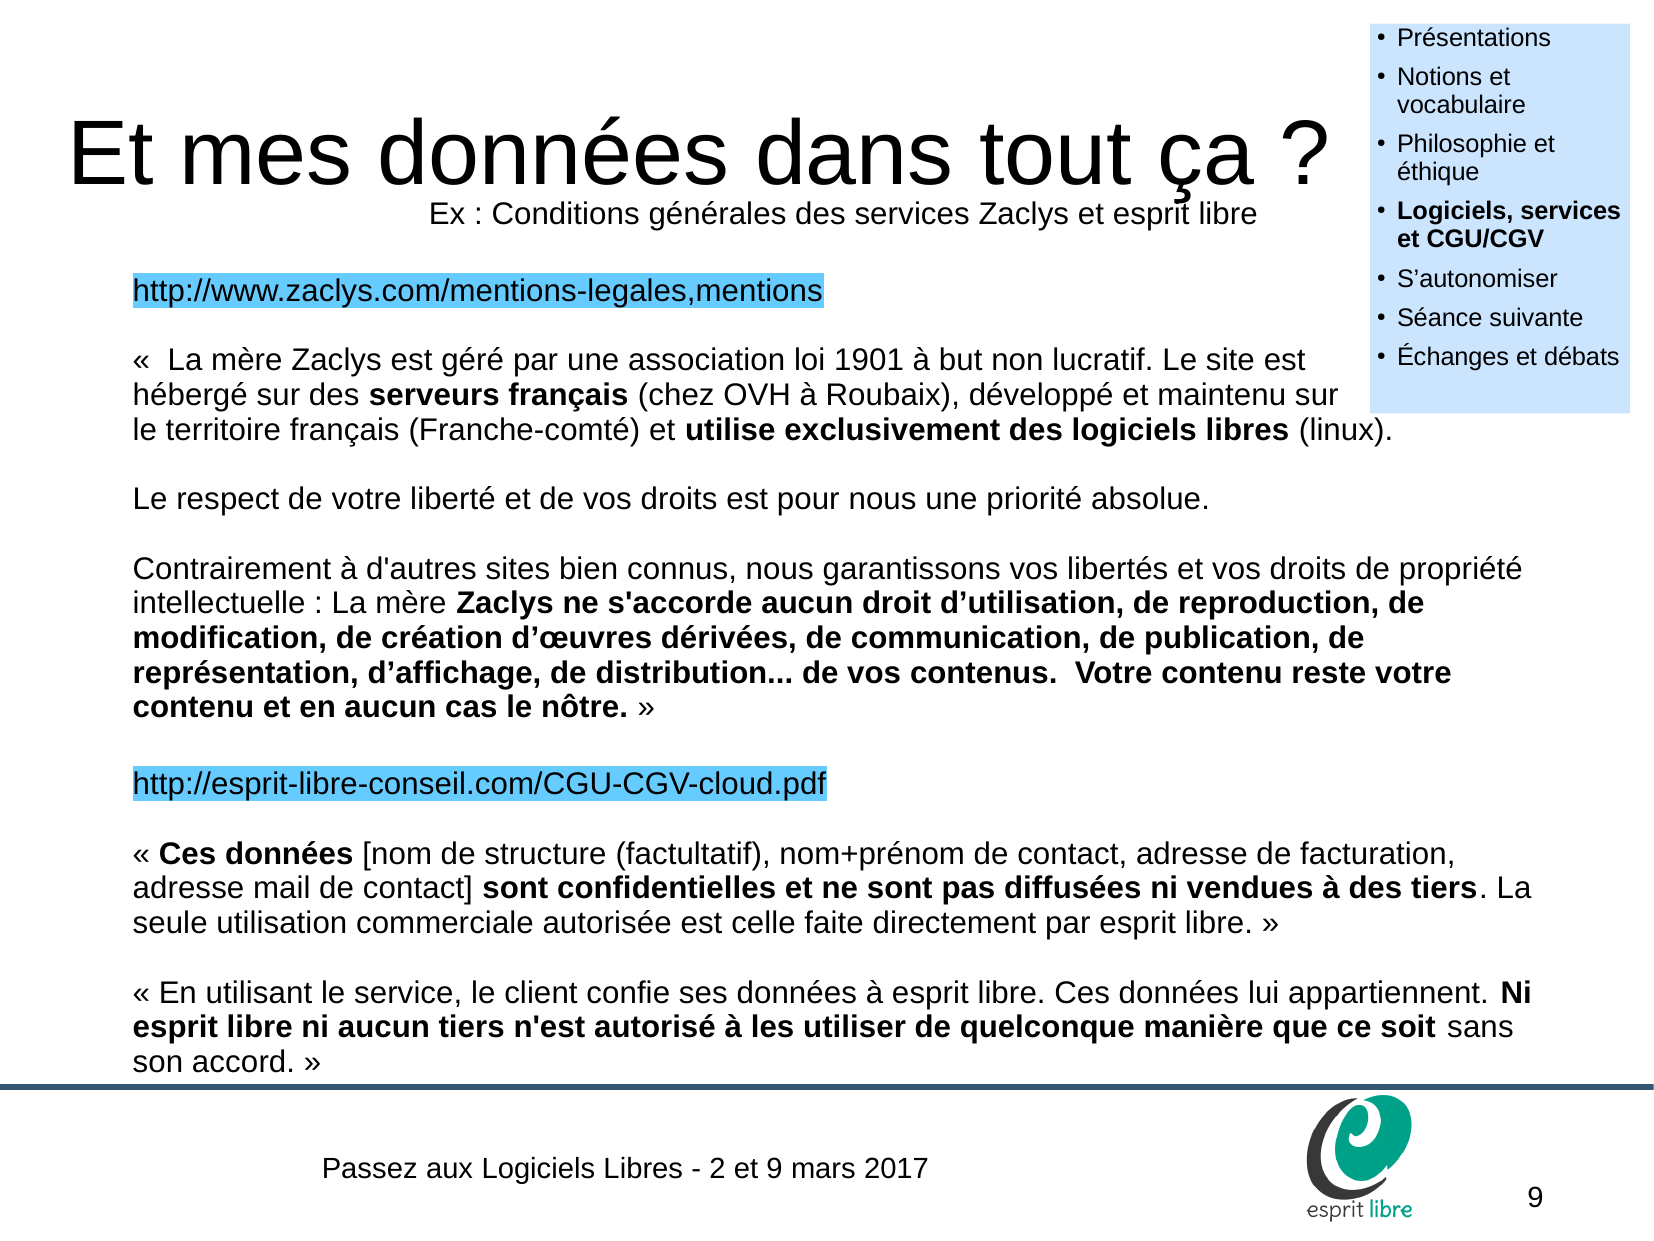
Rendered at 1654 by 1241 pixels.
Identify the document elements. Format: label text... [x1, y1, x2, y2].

text_box Ex : Conditions générales des services Zaclys et esprit libre http://www.zaclys.com/mentions-legales,mentions « La mère Zaclys est géré par une association loi 1901 à but non lucratif. Le site est hébergé sur des serveurs français (chez OVH à Roubaix), développé et maintenu sur le territoire français (Franche-comté) et utilise exclusivement des logiciels libres (linux). Le respect de votre liberté et de vos droits est pour nous une priorité absolue. Contrairement à d'autres sites bien connus, nous garantissons vos libertés et vos droits de propriété intellectuelle : La mère Zaclys ne s'accorde aucun droit d’utilisation, de reproduction, de modification, de création d’œuvres dérivées, de communication, de publication, de représentation, d’affichage, de distribution... de vos contenus. Votre contenu reste votre contenu et en aucun cas le nôtre. » http://esprit-libre-conseil.com/CGU-CGV-cloud.pdf « Ces données [nom de structure (factultatif), nom+prénom de contact, adresse de facturation, adresse mail de contact] sont confidentielles et ne sont pas diffusées ni vendues à des tiers. La seule utilisation commerciale autorisée est celle faite directement par esprit libre. » « En utilisant le service, le client confie ses données à esprit libre. Ces données lui appartiennent. Ni esprit libre ni aucun tiers n'est autorisé à les utiliser de quelconque manière que ce soit sans son accord. » [82, 188, 1571, 1087]
list Présentations Notions et vocabulaire Philosophie et éthique Logiciels, services et CGU/CGV S’autonomiser Séance suivante Échanges et débats [1370, 23, 1630, 414]
title Et mes données dans tout ça ? [5, 49, 1370, 257]
picture [1293, 1092, 1424, 1223]
